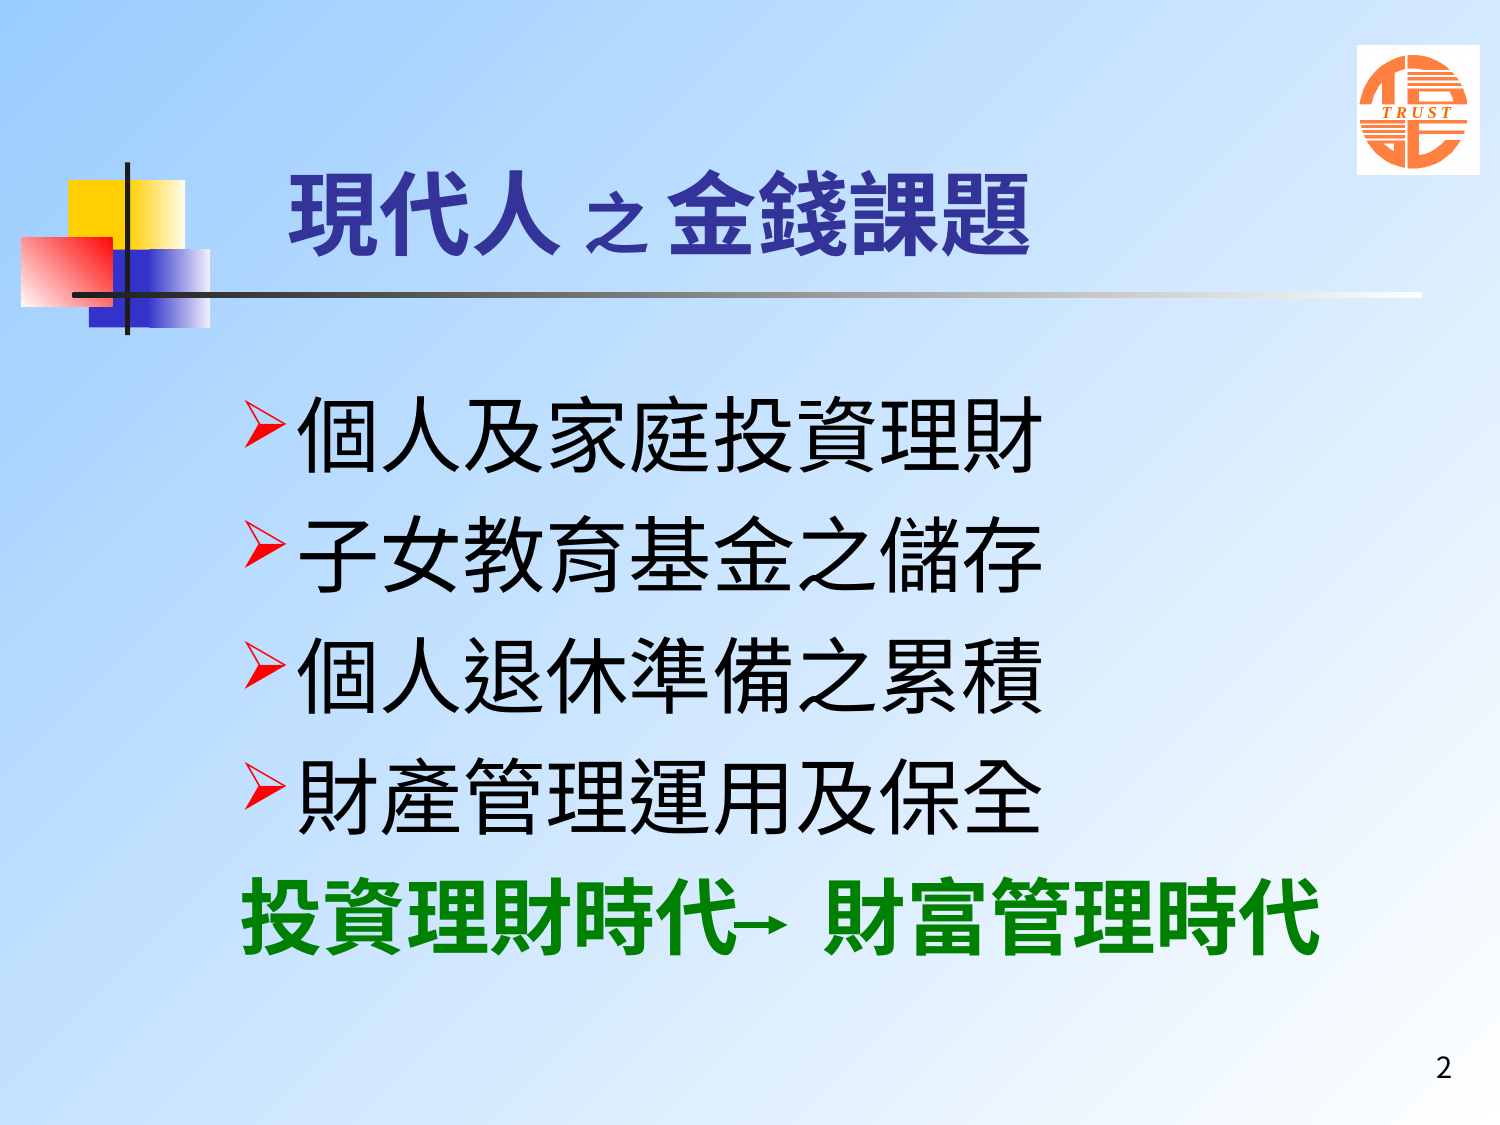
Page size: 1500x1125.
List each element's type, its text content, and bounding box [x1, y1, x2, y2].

list 個人及家庭投資理財 子女教育基金之儲存 個人退休準備之累積 財產管理運用及保全 投資理財時代 財富管理時代 [225, 375, 1500, 1051]
chart [1357, 45, 1480, 175]
title 現代人 之 金錢課題 [188, 35, 1468, 276]
text_box T R U S T [1362, 96, 1470, 127]
